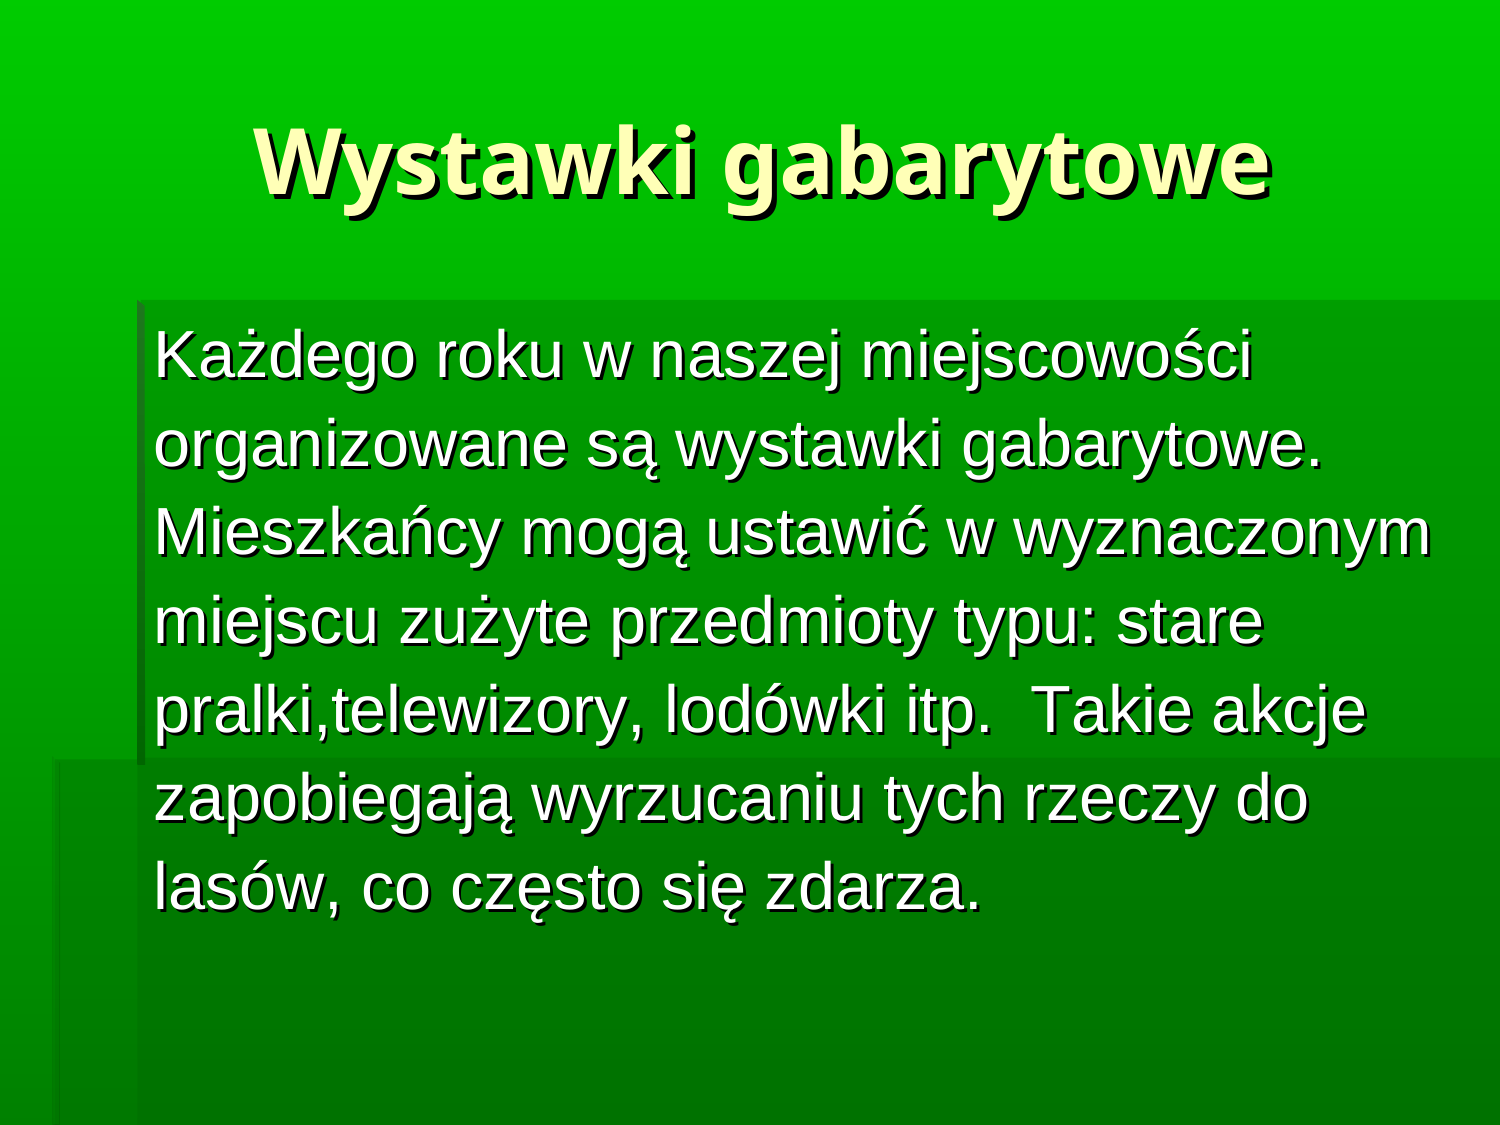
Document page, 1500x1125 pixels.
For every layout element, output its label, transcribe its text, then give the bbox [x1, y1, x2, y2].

list Każdego roku w naszej miejscowości organizowane są wystawki gabarytowe. Mieszkańcy mogą ustawić w wyznaczonym miejscu zużyte przedmioty typu: stare pralki,telewizory, lodówki itp. Takie akcje zapobiegają wyrzucaniu tych rzeczy do lasów, co często się zdarza. [137, 312, 1451, 1004]
title Wystawki gabarytowe [75, 40, 1451, 276]
